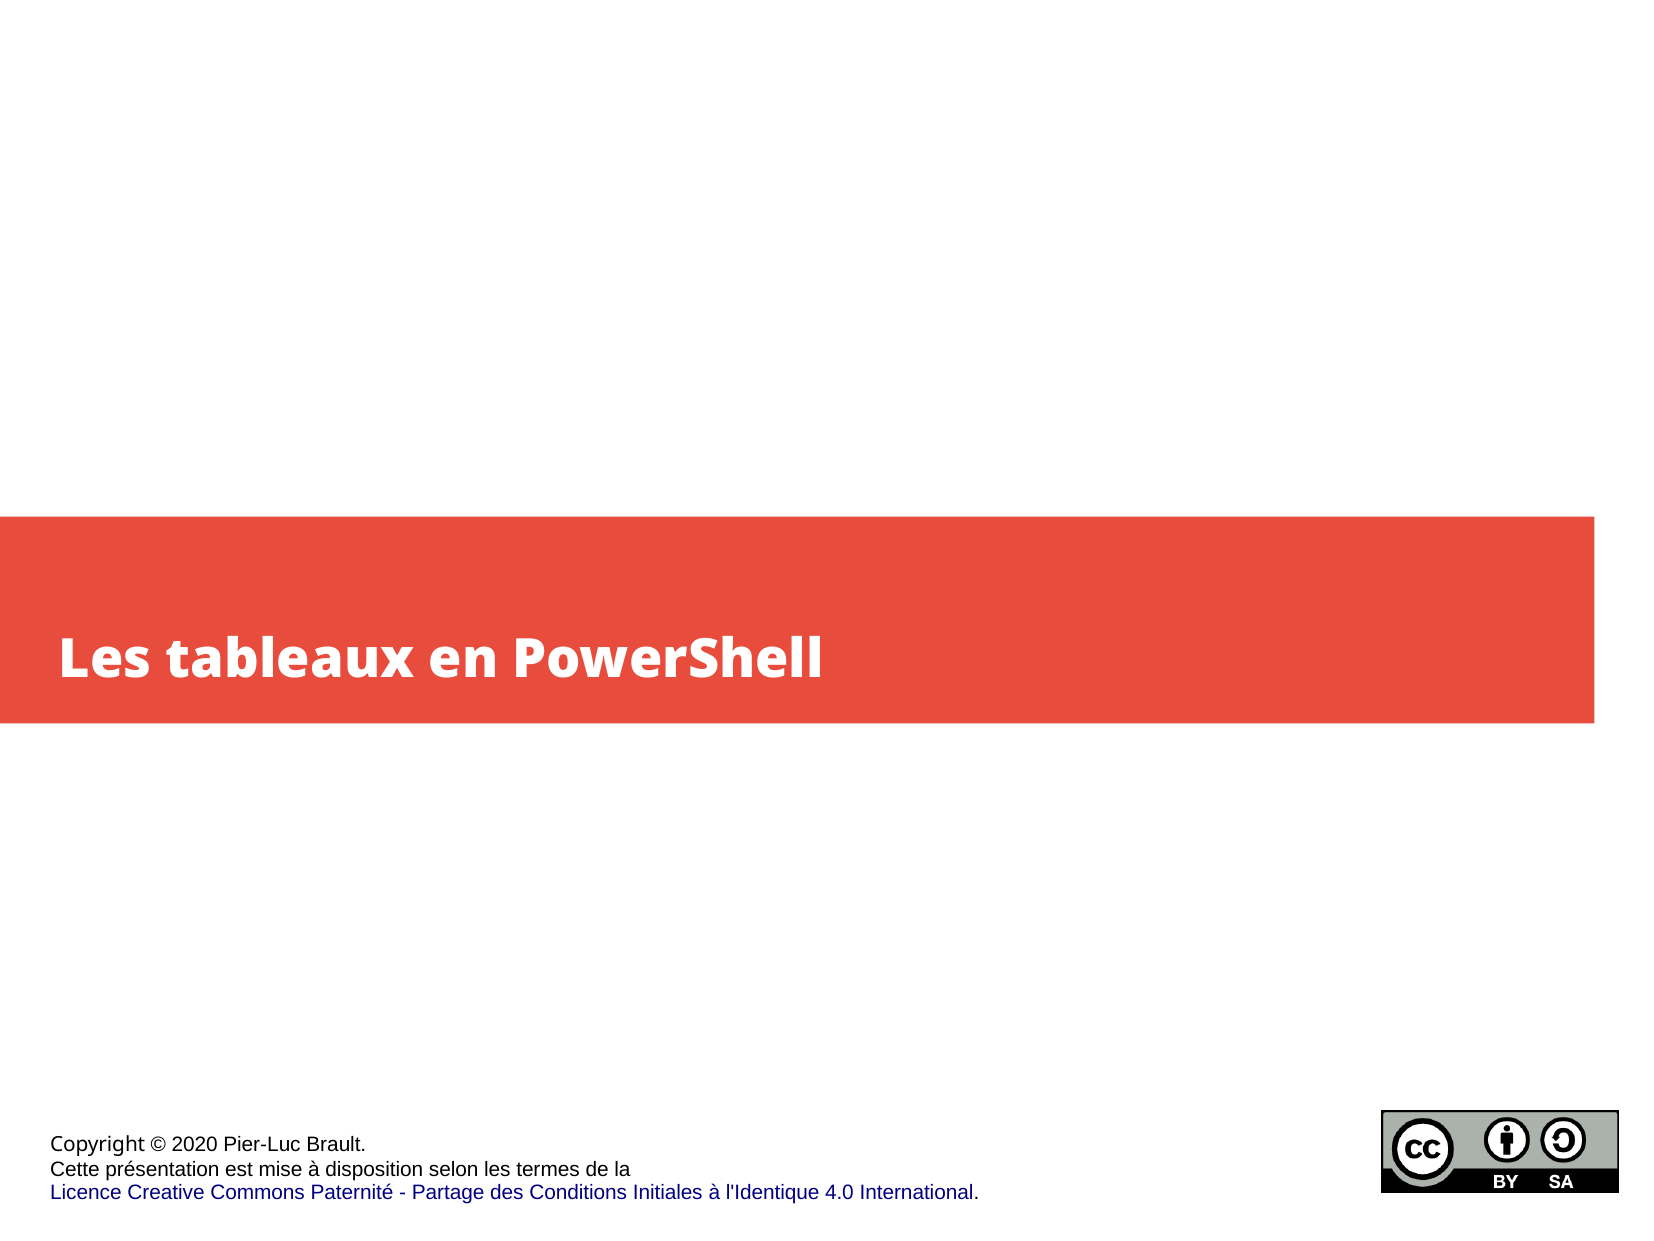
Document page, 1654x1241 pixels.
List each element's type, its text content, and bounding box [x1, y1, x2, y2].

picture [1381, 1110, 1619, 1193]
text_box Copyright © 2020 Pier-Luc Brault. Cette présentation est mise à disposition selon les termes de la Licence Creative Commons Paternité - Partage des Conditions Initiales à l'Identique 4.0 International. [35, 1122, 1099, 1214]
title Les tableaux en PowerShell [59, 546, 1595, 694]
